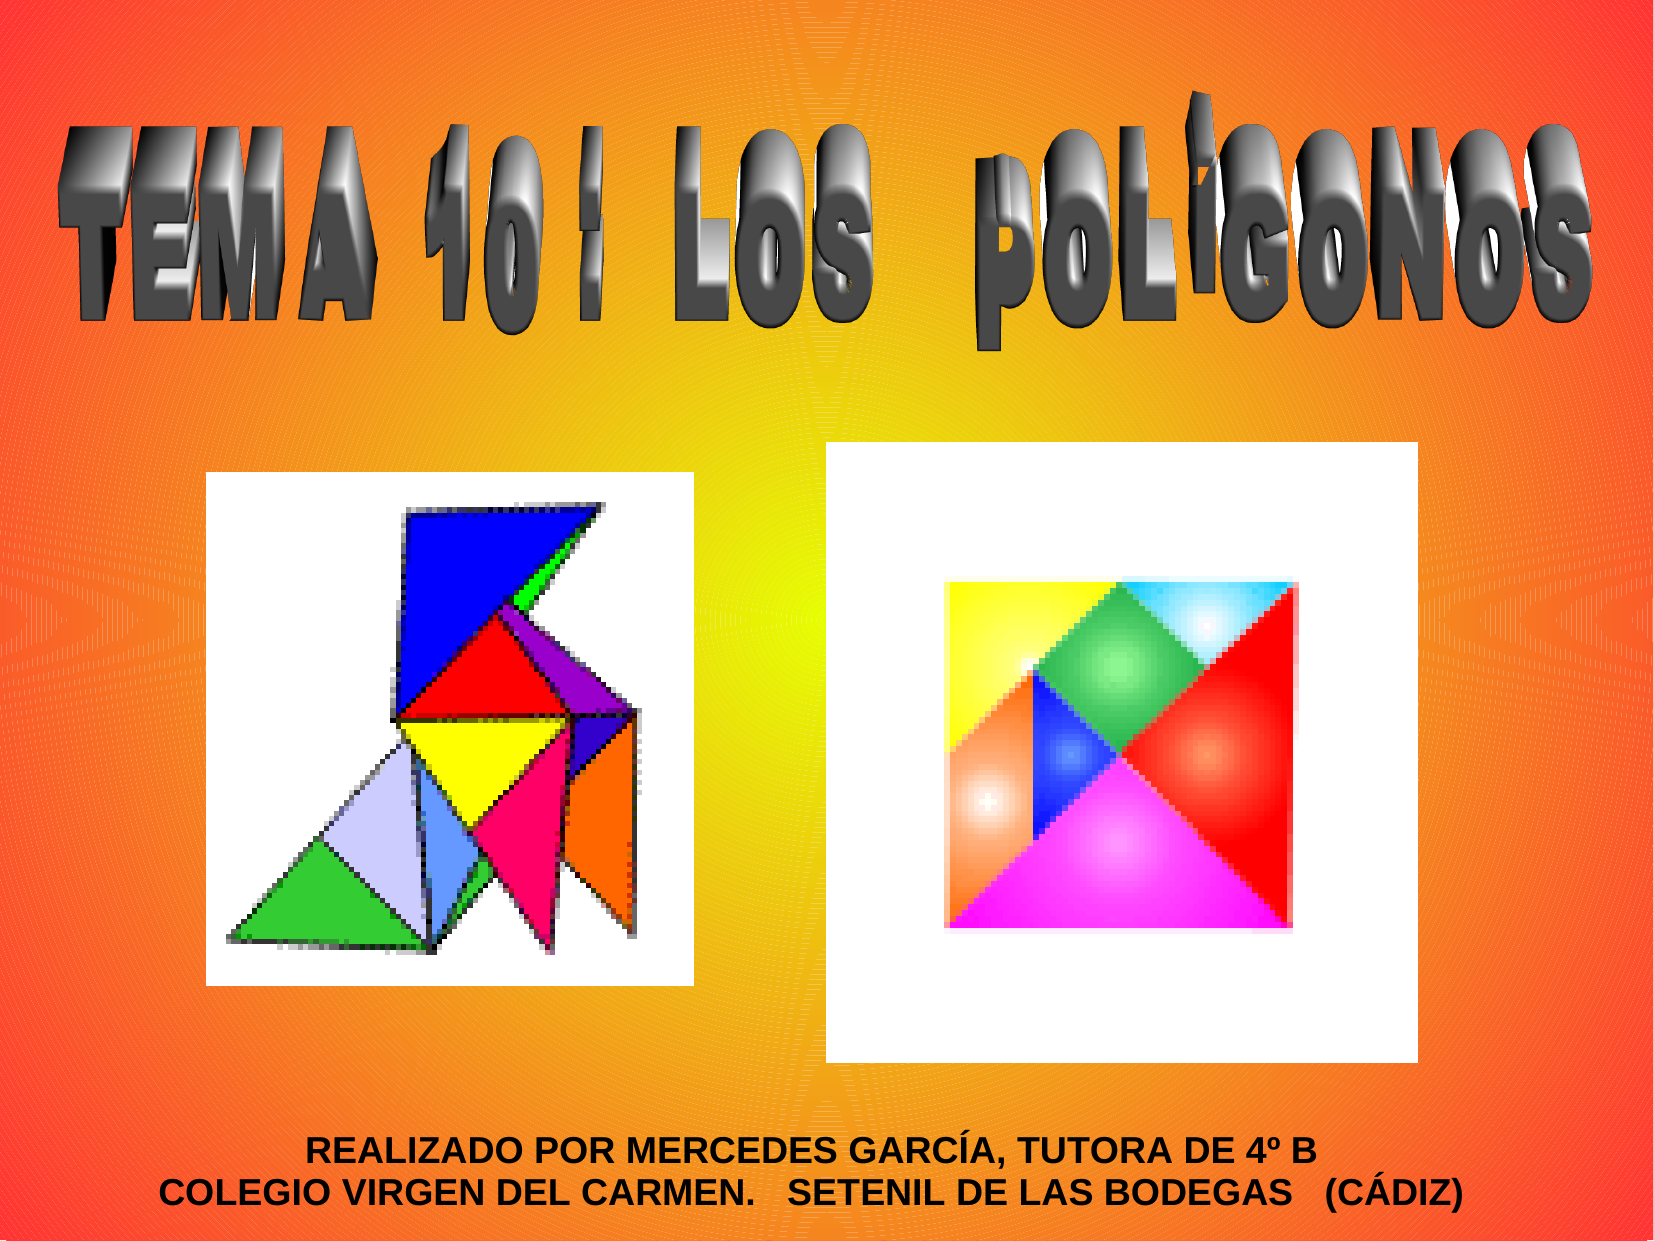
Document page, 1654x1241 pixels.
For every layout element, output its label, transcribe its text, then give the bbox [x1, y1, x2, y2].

picture [826, 442, 1418, 1063]
text_box REALIZADO POR MERCEDES GARCÍA, TUTORA DE 4º B COLEGIO VIRGEN DEL CARMEN. SETENIL DE LAS BODEGAS (CÁDIZ) [79, 1122, 1565, 1221]
picture [206, 472, 694, 986]
